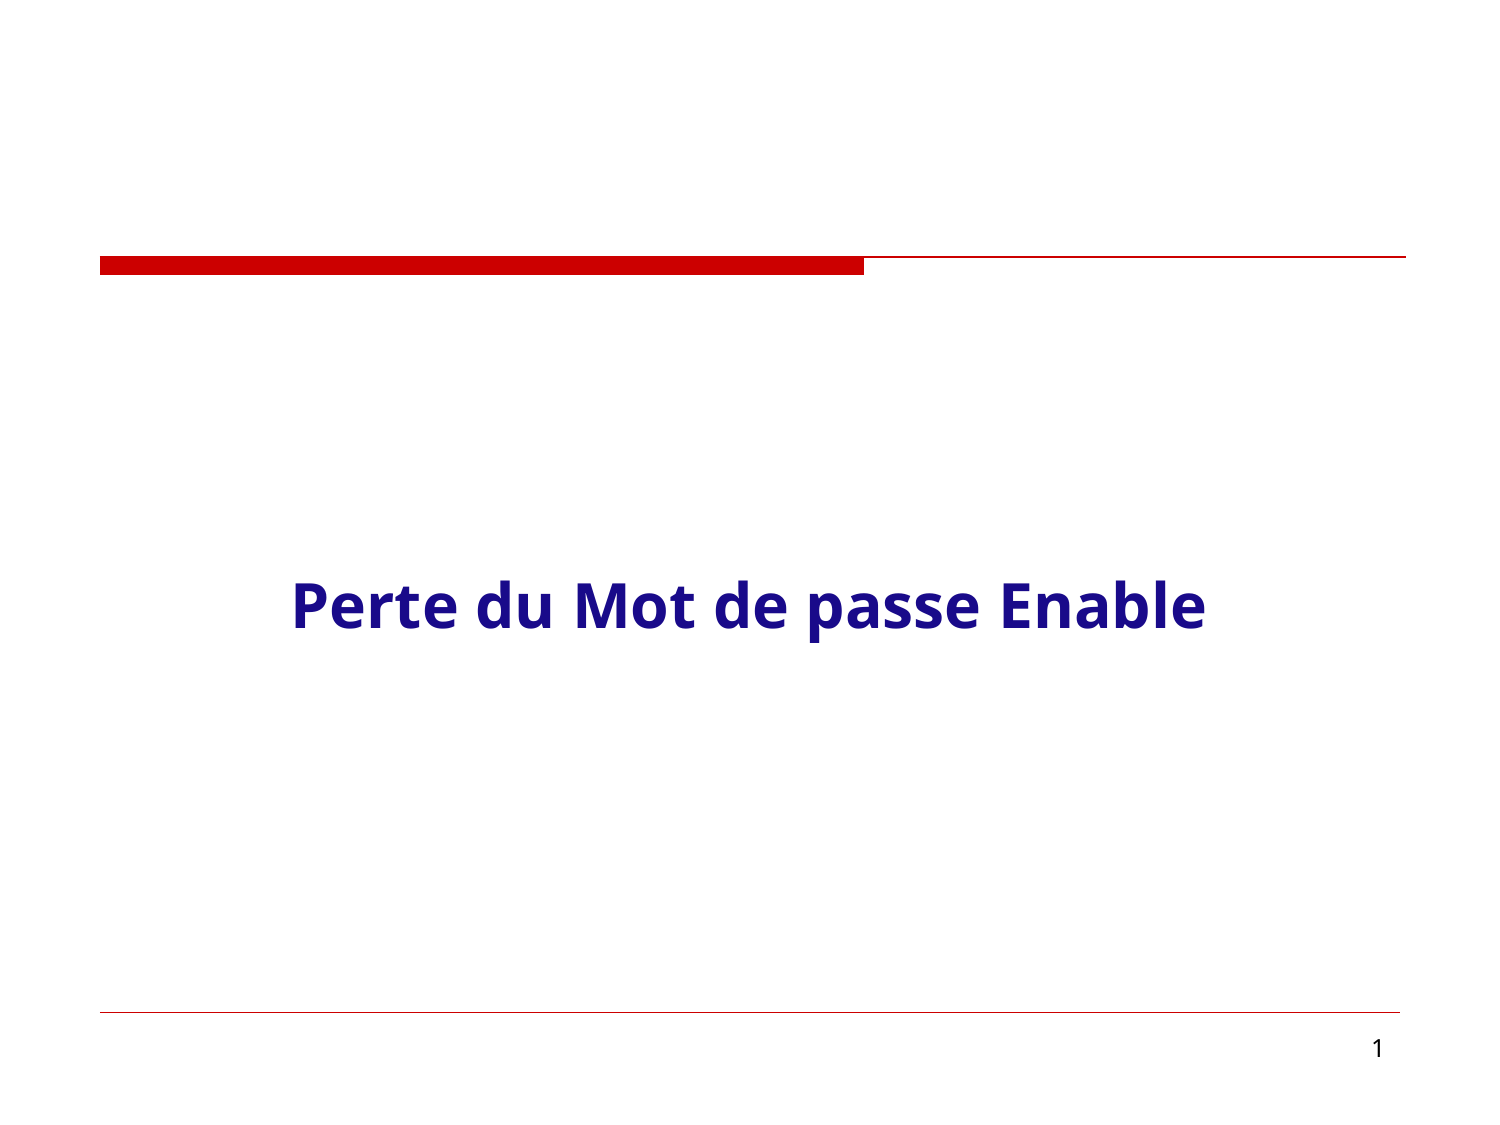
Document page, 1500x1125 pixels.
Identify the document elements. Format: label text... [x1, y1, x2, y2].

text_box <number> [1074, 1024, 1401, 1103]
list Perte du Mot de passe Enable [92, 287, 1406, 988]
